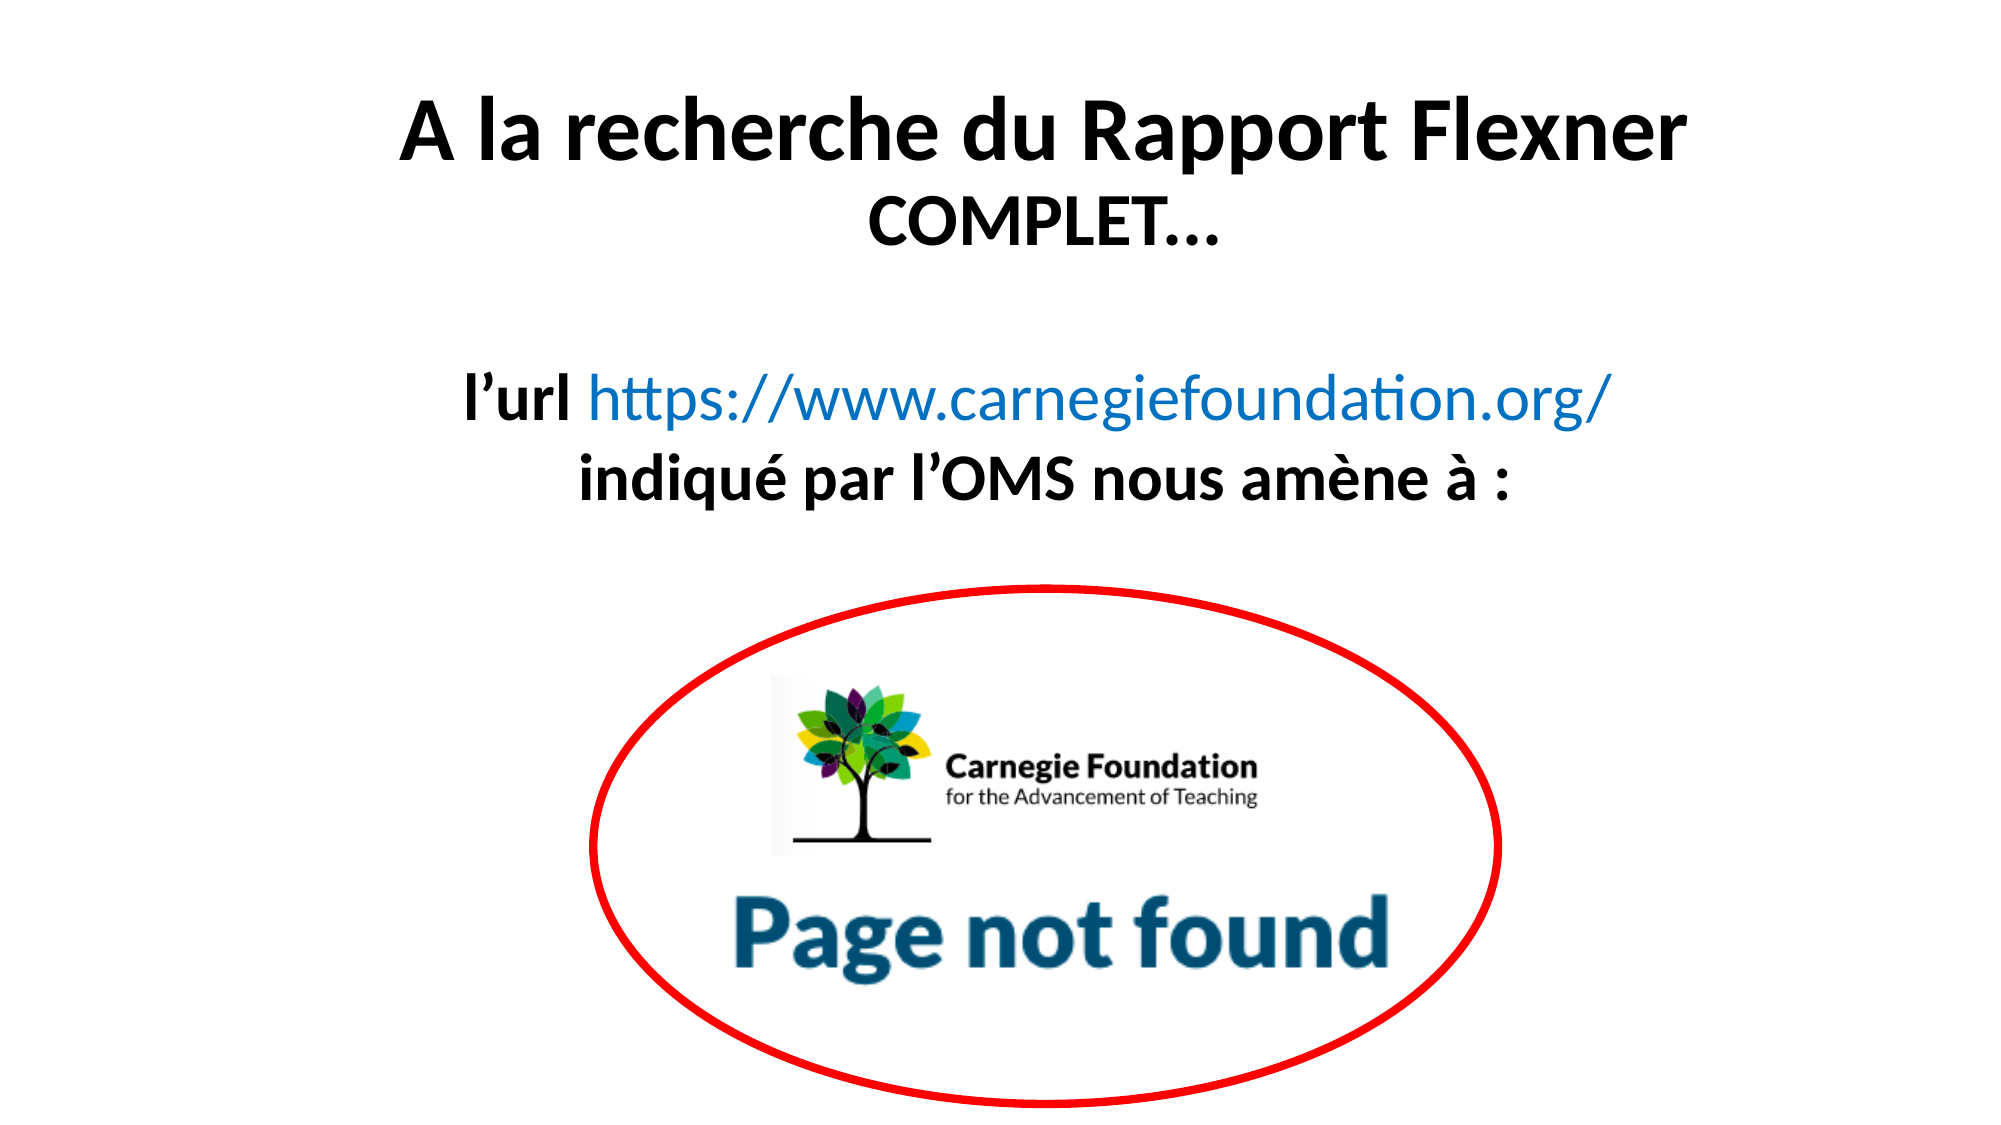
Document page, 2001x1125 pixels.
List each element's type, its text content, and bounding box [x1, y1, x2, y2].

picture [771, 675, 1276, 857]
title A la recherche du Rapport Flexner COMPLET... [362, 62, 1729, 281]
text_box l’url https://www.carnegiefoundation.org/ indiqué par l’OMS nous amène à : [287, 346, 1804, 523]
picture [704, 861, 1455, 1012]
picture [1401, 964, 1455, 1012]
